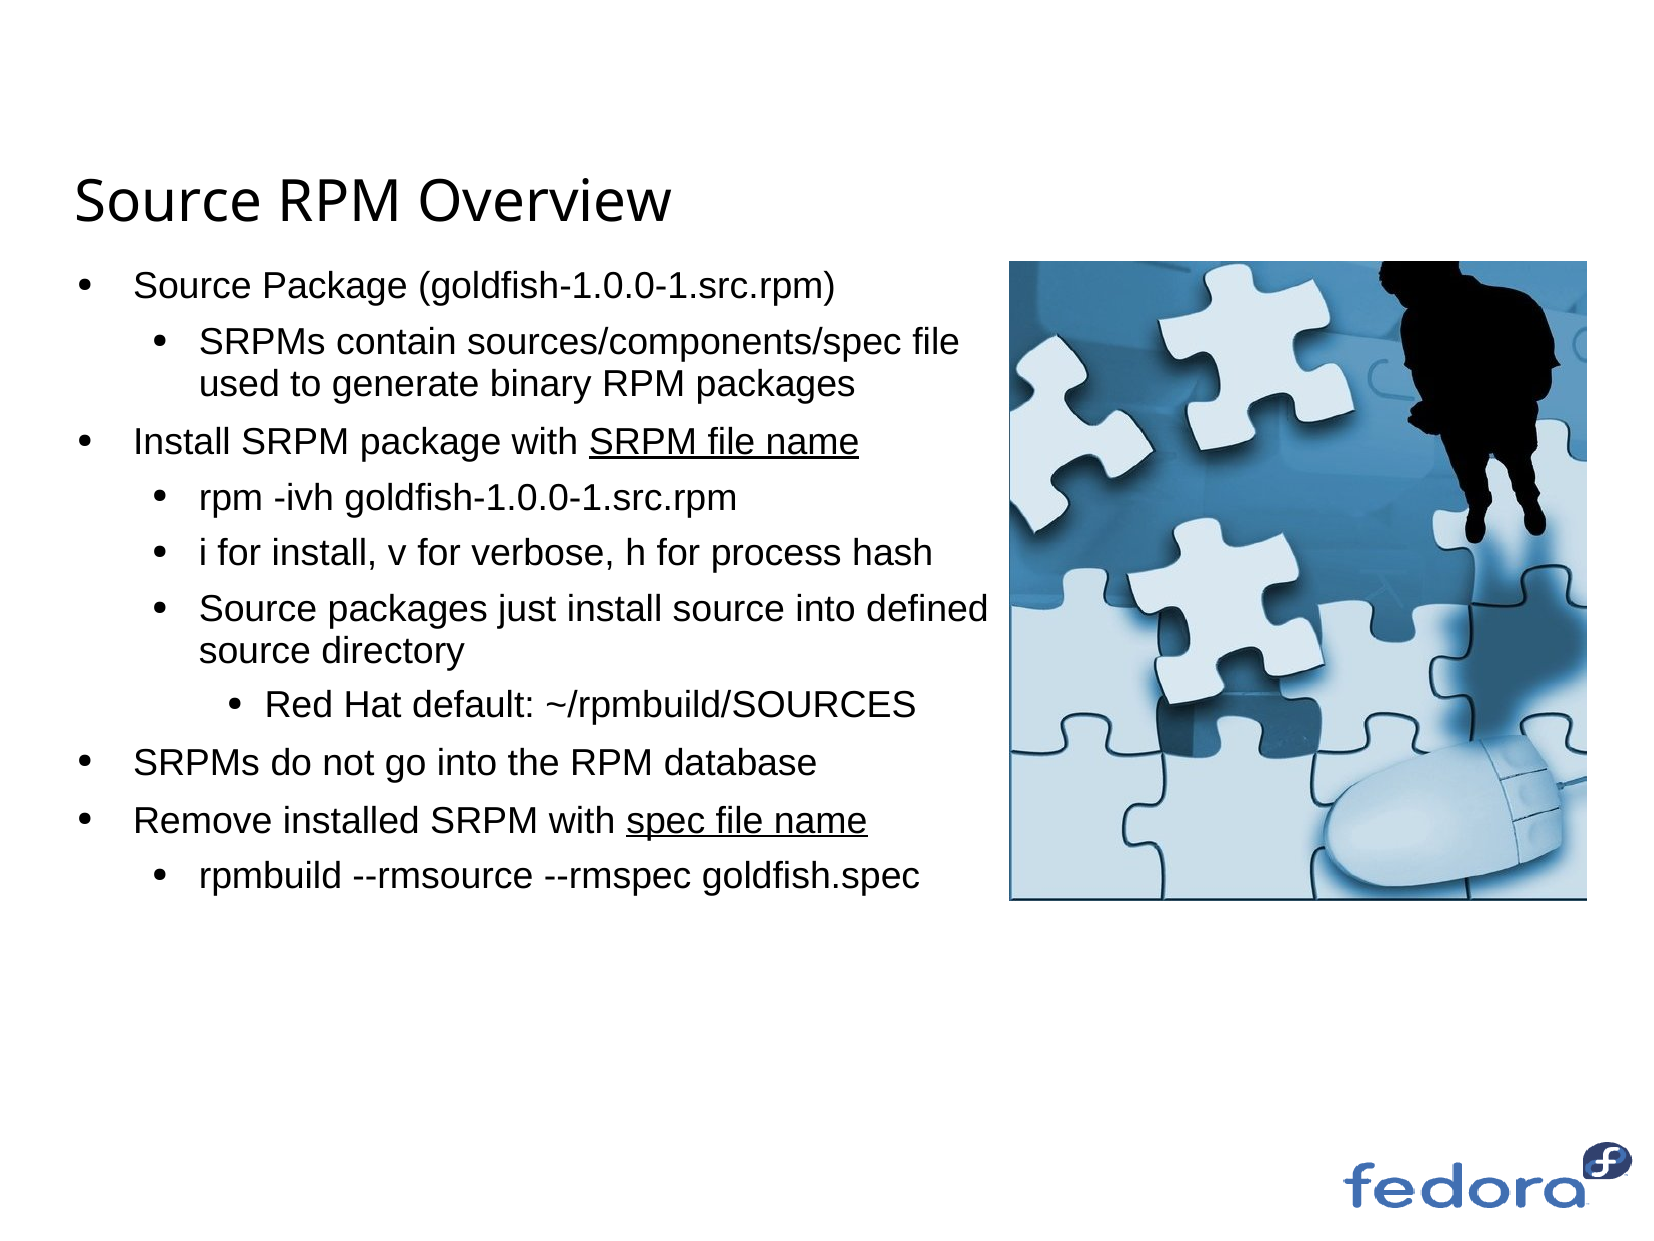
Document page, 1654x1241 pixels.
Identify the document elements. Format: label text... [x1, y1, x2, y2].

list Source Package (goldfish-1.0.0-1.src.rpm) SRPMs contain sources/components/spec file used to generate binary RPM packages Install SRPM package with SRPM file name rpm -ivh goldfish-1.0.0-1.src.rpm i for install, v for verbose, h for process hash Source packages just install source into defined source directory Red Hat default: ~/rpmbuild/SOURCES SRPMs do not go into the RPM database Remove installed SRPM with spec file name rpmbuild --rmsource --rmspec goldfish.spec [77, 264, 991, 1174]
picture [1009, 261, 1587, 901]
title Source RPM Overview [74, 140, 1506, 259]
picture [1332, 1124, 1651, 1227]
